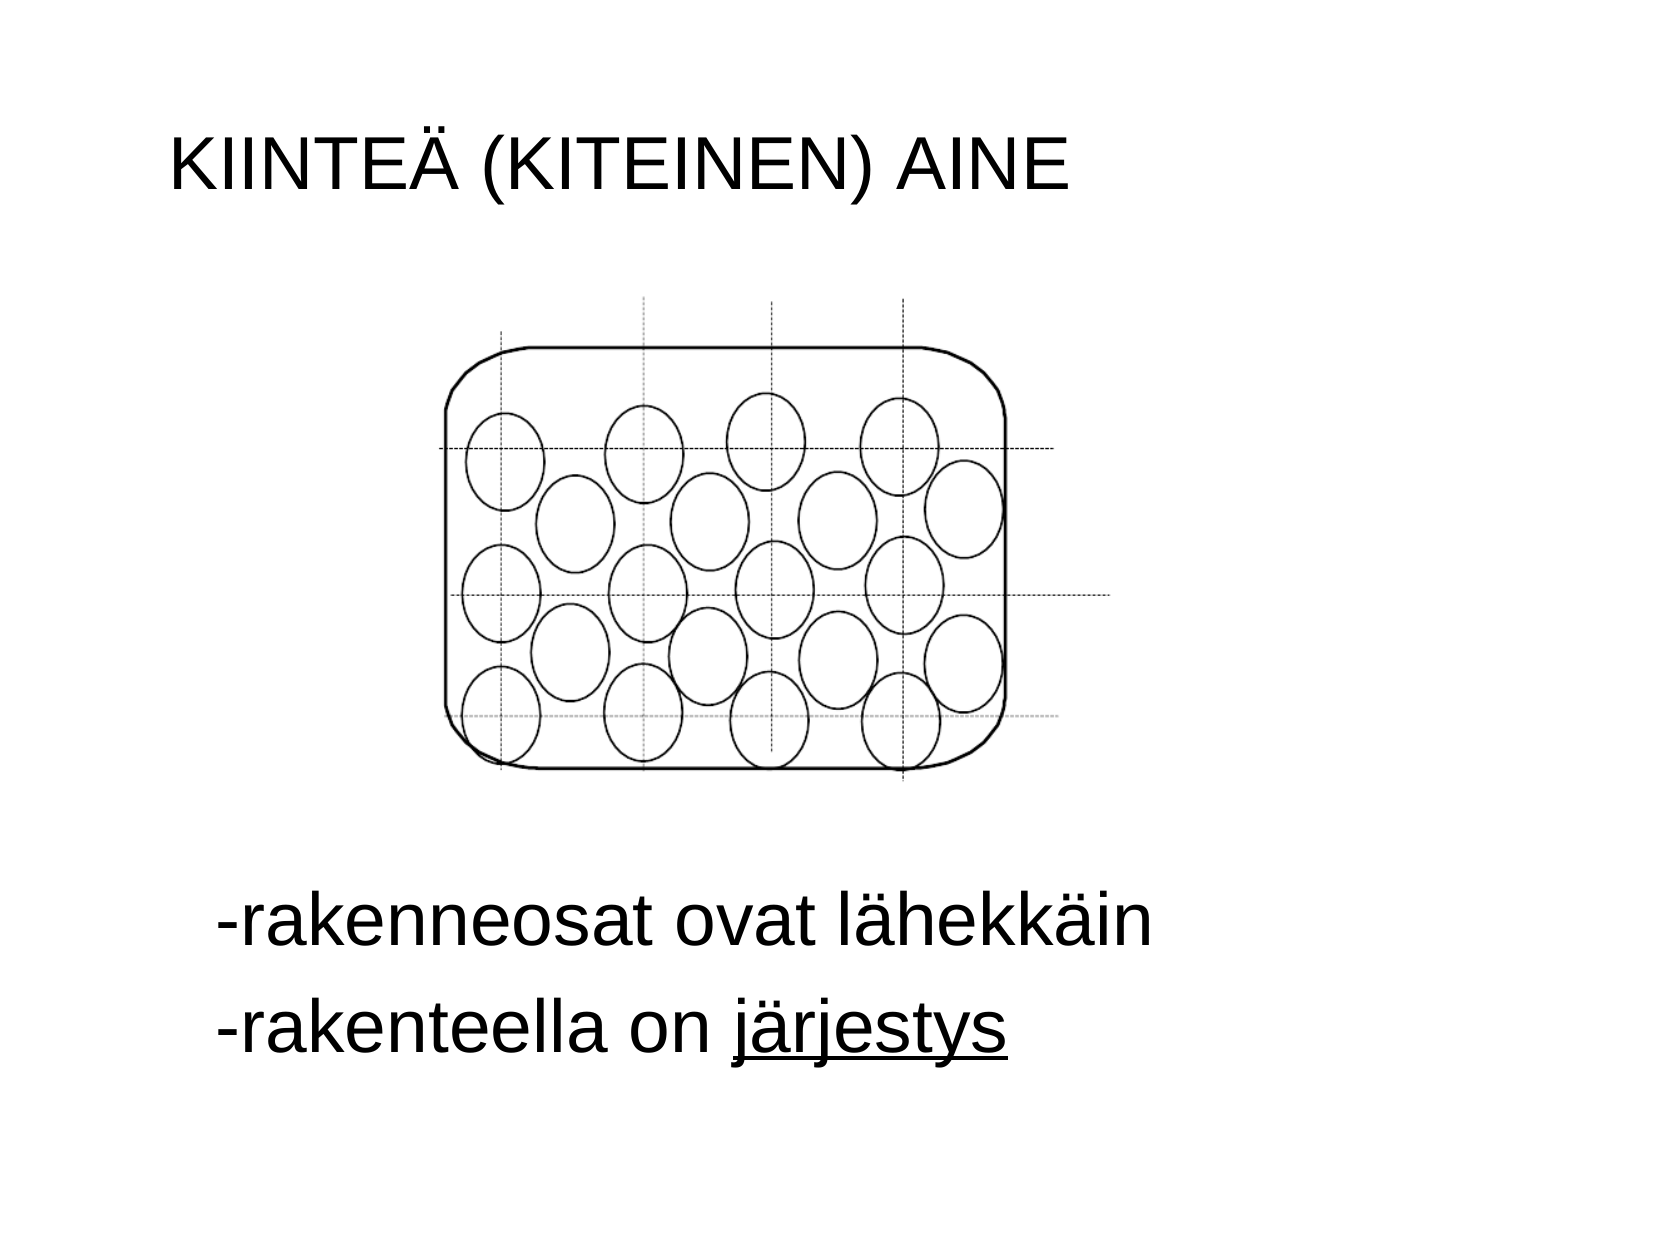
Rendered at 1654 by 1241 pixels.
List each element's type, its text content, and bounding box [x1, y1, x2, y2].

text_box KIINTEÄ (KITEINEN) AINE [153, 94, 1088, 213]
picture [413, 250, 1133, 804]
text_box -rakenneosat ovat lähekkäin -rakenteella on järjestys [201, 849, 1170, 1075]
